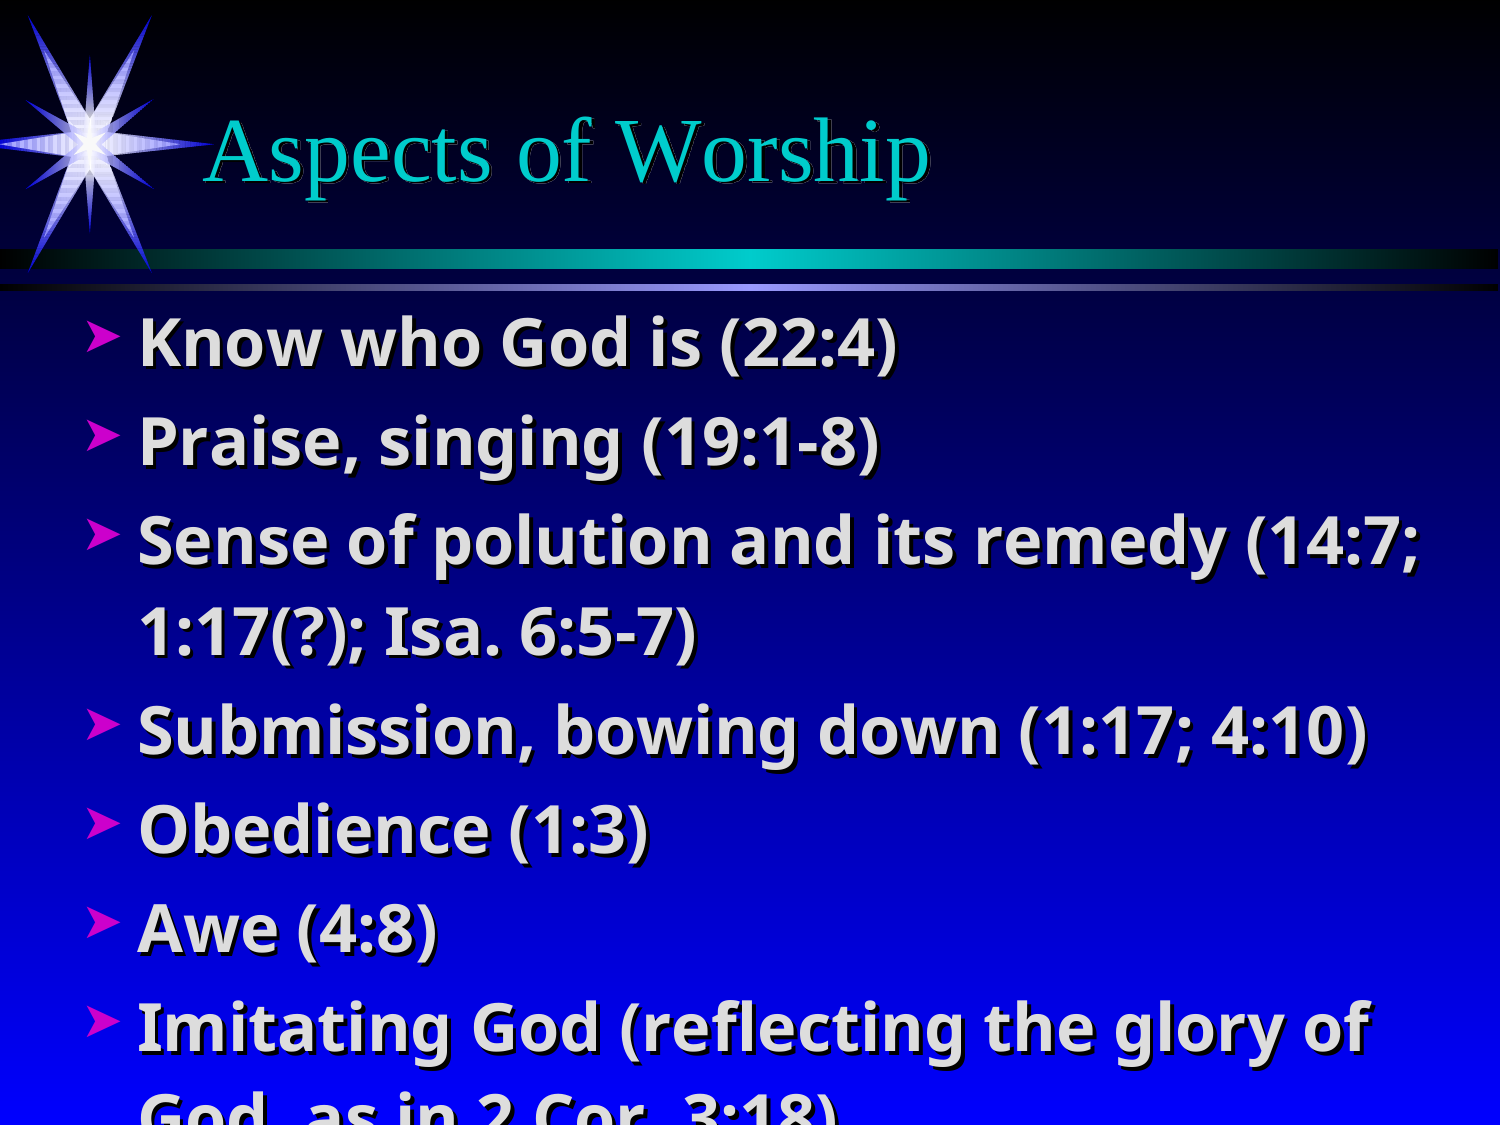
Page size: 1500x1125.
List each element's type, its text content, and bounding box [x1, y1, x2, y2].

title Aspects of Worship [187, 56, 1463, 244]
list Know who God is (22:4) Praise, singing (19:1-8) Sense of polution and its remedy (14:7; 1:17(?); Isa. 6:5-7) Submission, bowing down (1:17; 4:10) Obedience (1:3) Awe (4:8) Imitating God (reflecting the glory of God, as in 2 Cor. 3:18) [65, 287, 1475, 1075]
